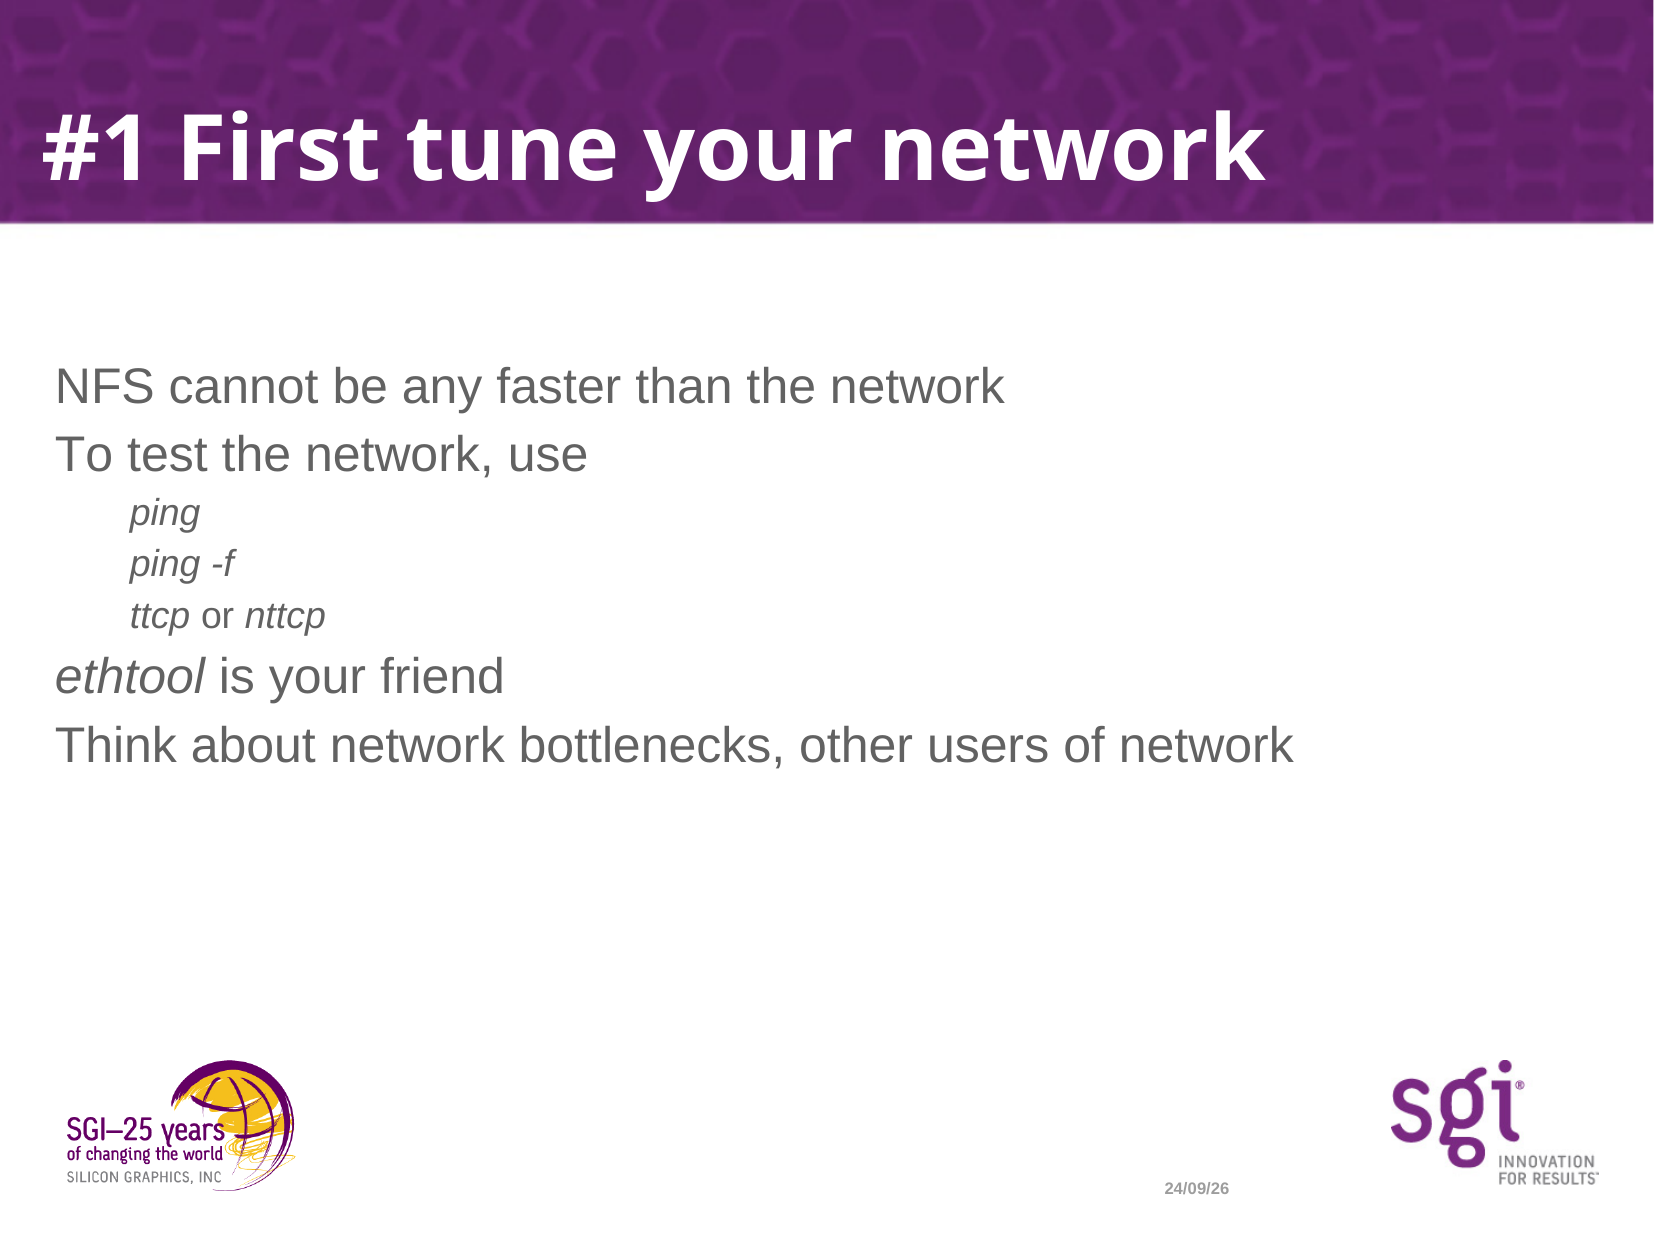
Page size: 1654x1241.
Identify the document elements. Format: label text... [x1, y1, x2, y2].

list NFS cannot be any faster than the network To test the network, use ping ping -f ttcp or nttcp ethtool is your friend Think about network bottlenecks, other users of network [55, 358, 1461, 937]
title #1 First tune your network [41, 48, 1447, 241]
picture [0, 0, 1654, 1194]
